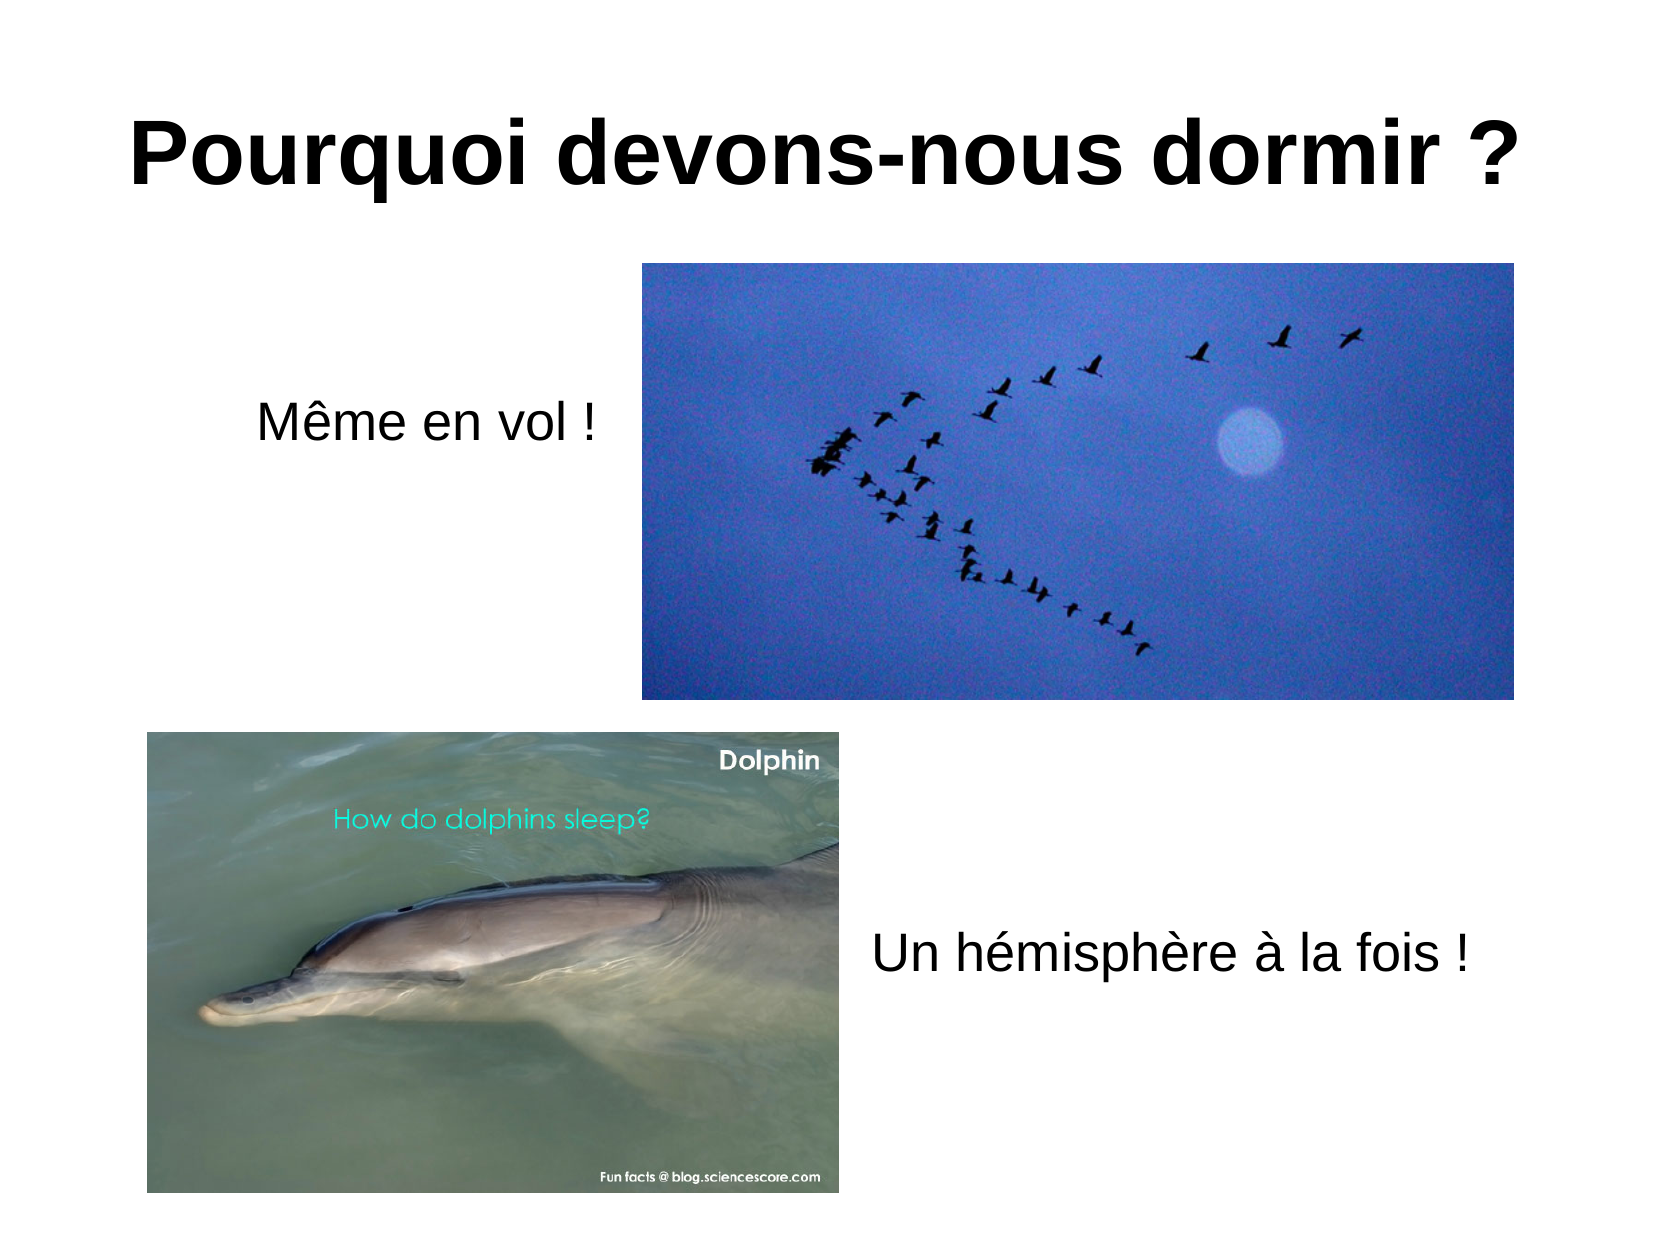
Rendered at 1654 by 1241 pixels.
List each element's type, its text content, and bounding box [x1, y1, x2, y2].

title Pourquoi devons-nous dormir ? [82, 49, 1571, 257]
picture [147, 732, 839, 1193]
picture [642, 263, 1514, 700]
text_box Même en vol ! [236, 377, 618, 466]
text_box Un hémisphère à la fois ! [850, 909, 1512, 1040]
